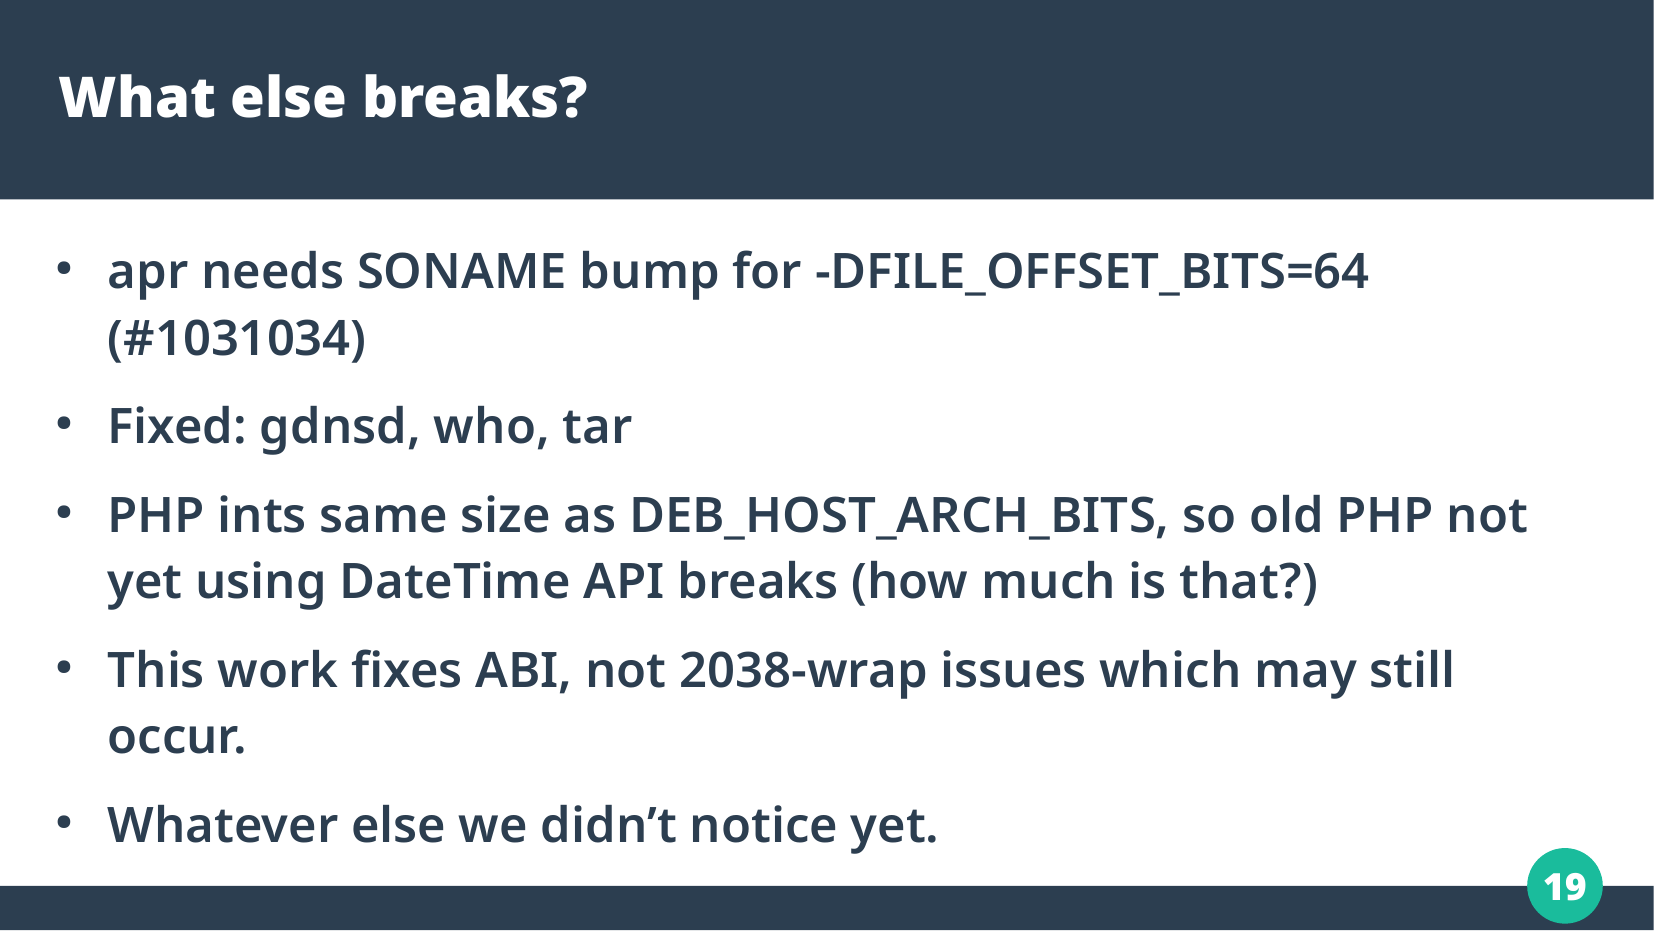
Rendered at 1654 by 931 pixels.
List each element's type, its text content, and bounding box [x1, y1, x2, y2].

title What else breaks? [59, 37, 1595, 155]
list apr needs SONAME bump for -DFILE_OFFSET_BITS=64 (#1031034) Fixed: gdnsd, who, tar PHP ints same size as DEB_HOST_ARCH_BITS, so old PHP not yet using DateTime API breaks (how much is that?) This work fixes ABI, not 2038-wrap issues which may still occur. Whatever else we didn’t notice yet. [37, 236, 1574, 857]
